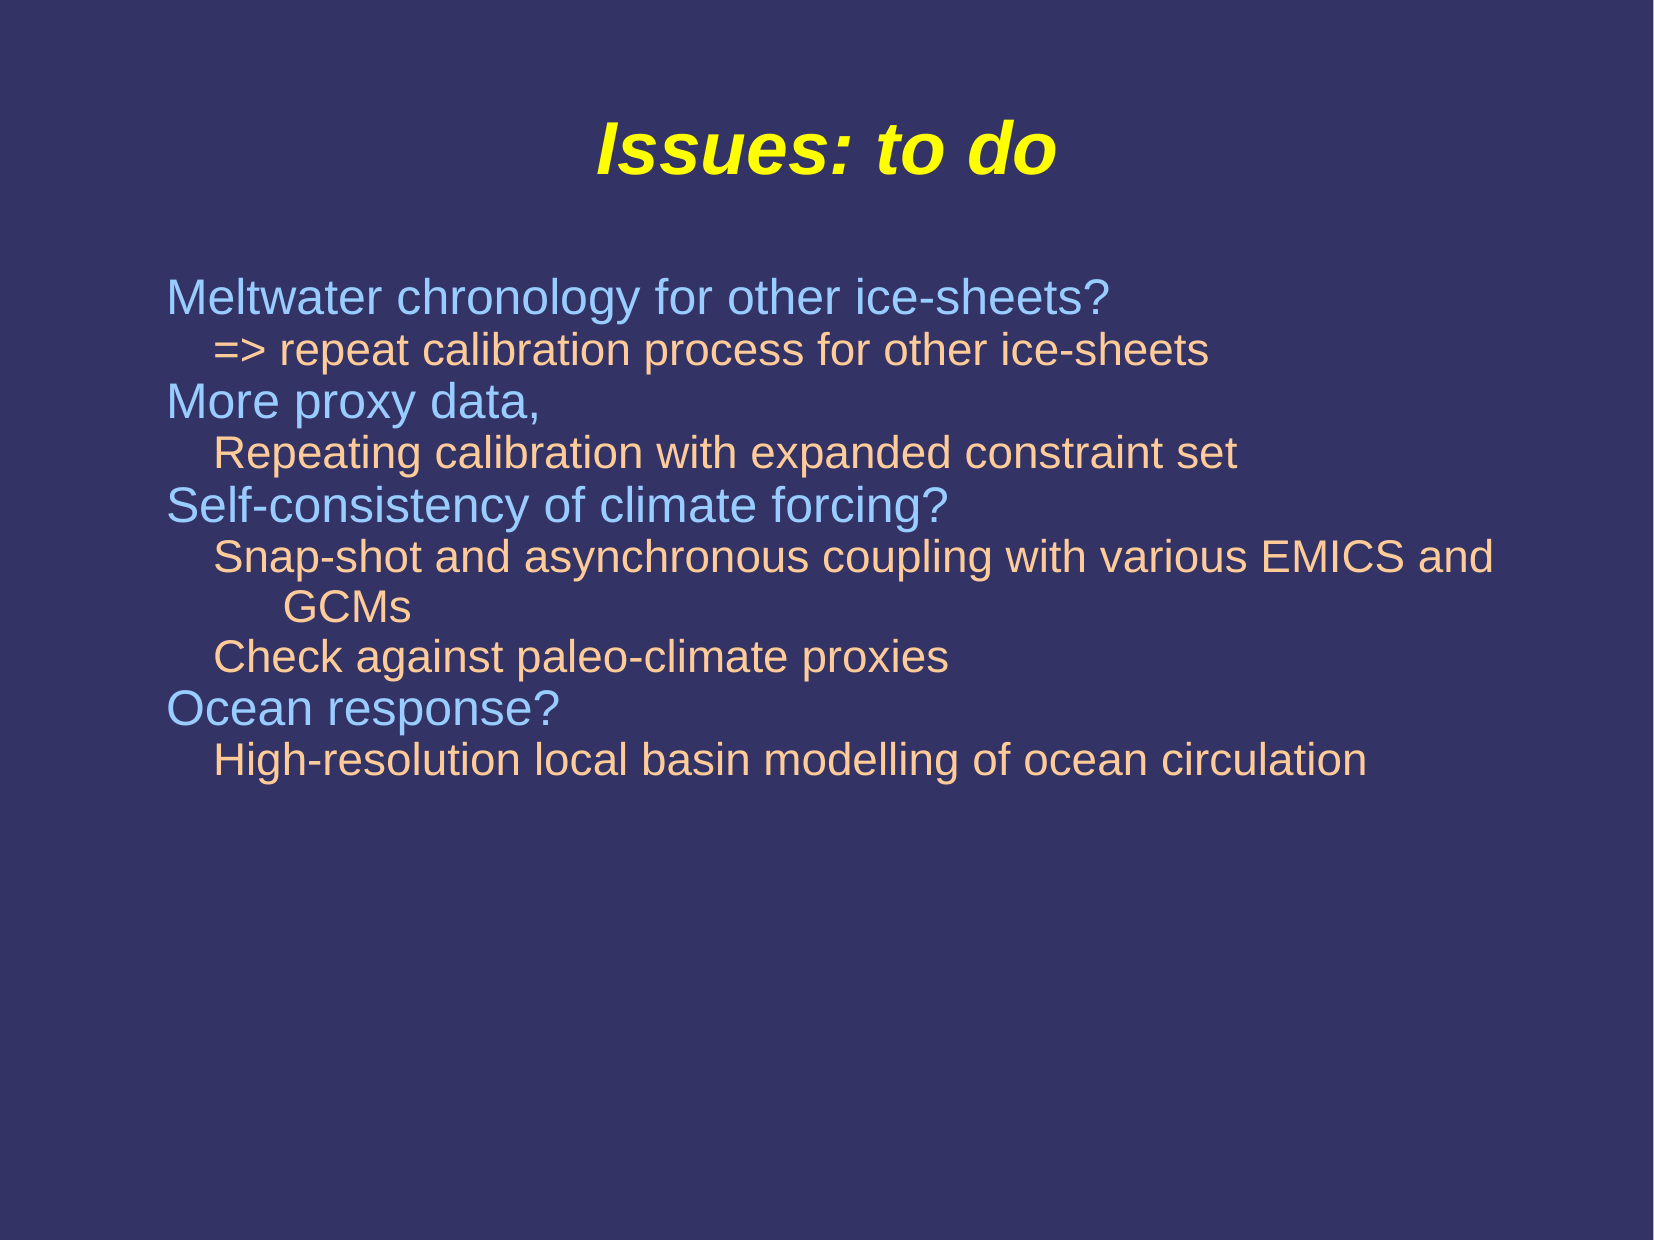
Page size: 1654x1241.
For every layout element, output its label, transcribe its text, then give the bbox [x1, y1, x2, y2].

list Meltwater chronology for other ice-sheets? => repeat calibration process for other ice-sheets More proxy data, Repeating calibration with expanded constraint set Self-consistency of climate forcing? Snap-shot and asynchronous coupling with various EMICS and GCMs Check against paleo-climate proxies Ocean response? High-resolution local basin modelling of ocean circulation [154, 271, 1536, 1159]
title Issues: to do [121, 49, 1534, 250]
